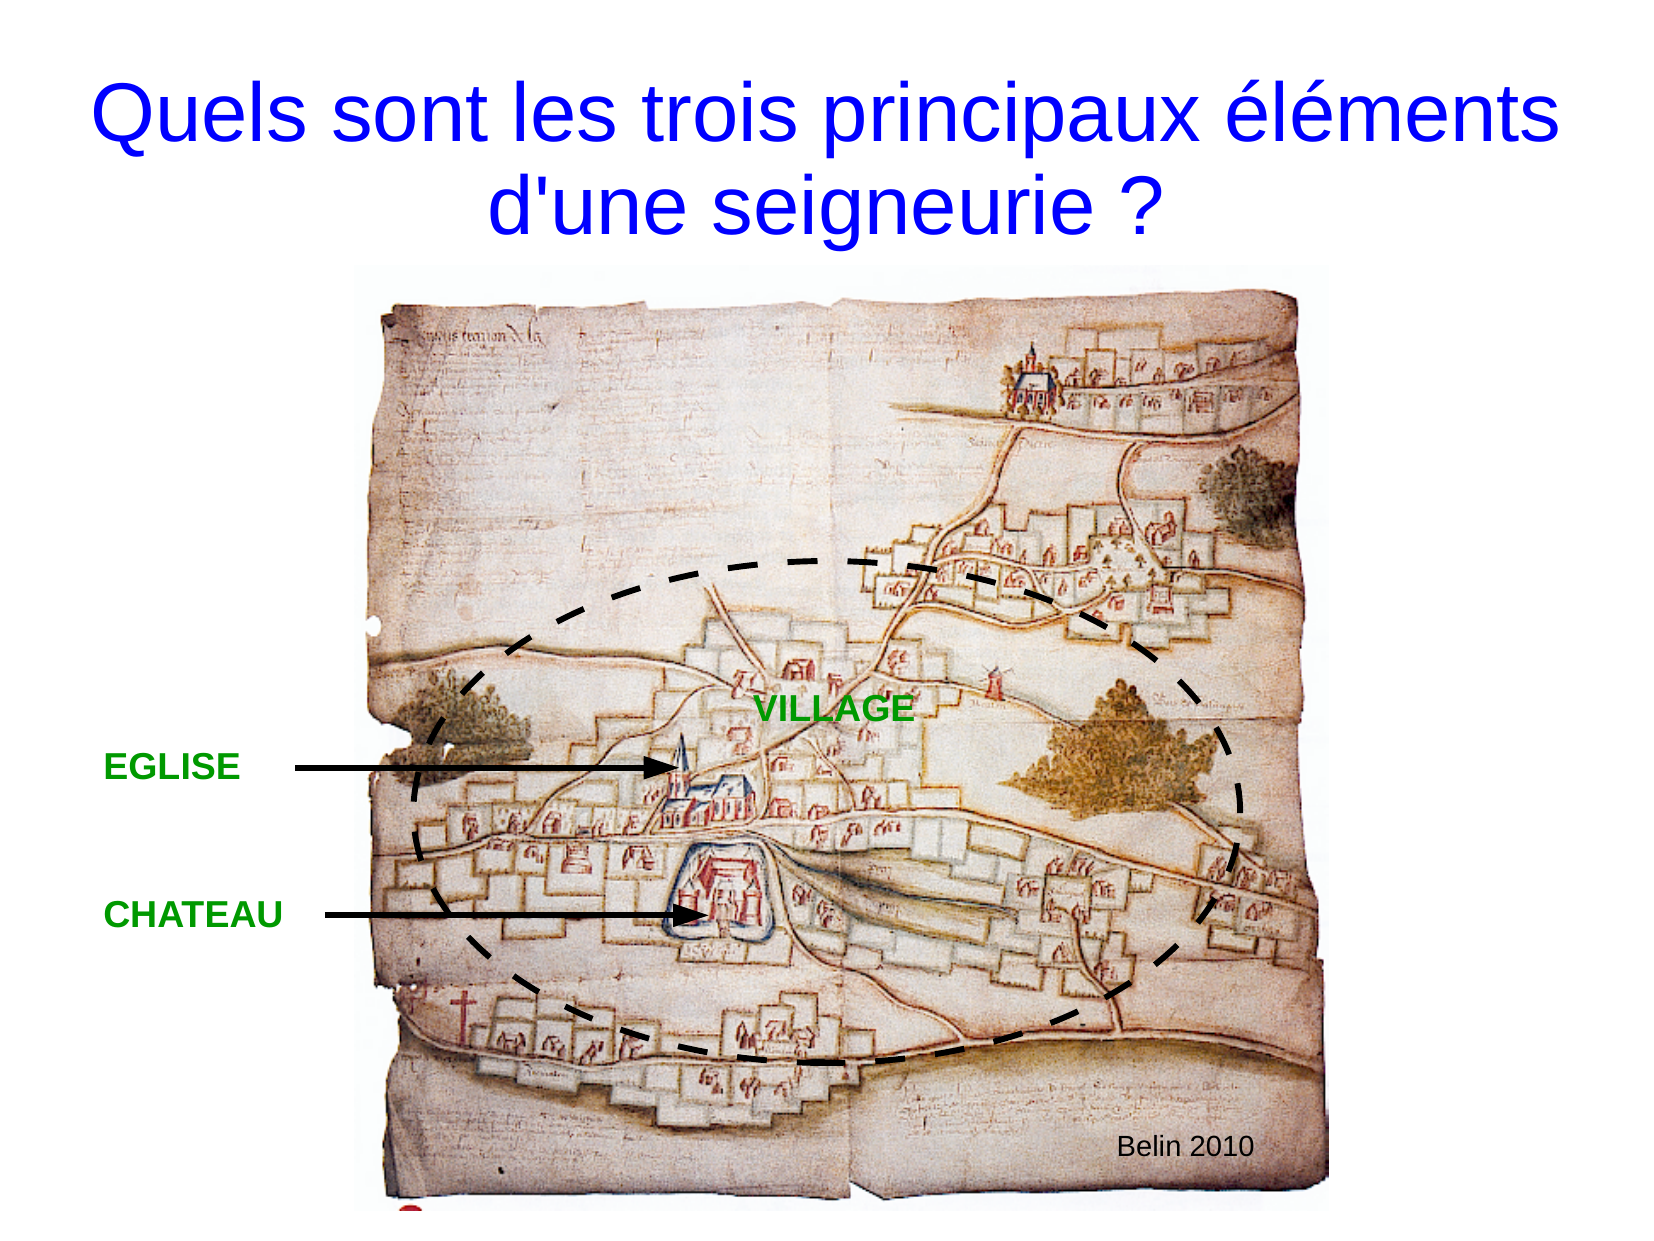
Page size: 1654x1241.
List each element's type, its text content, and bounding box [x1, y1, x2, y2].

picture [354, 265, 1329, 1211]
text_box EGLISE [88, 738, 296, 797]
text_box Quels sont les trois principaux éléments d'une seigneurie ? [59, 59, 1595, 260]
text_box Belin 2010 [1033, 1122, 1270, 1170]
text_box VILLAGE [738, 680, 945, 739]
text_box CHATEAU [88, 885, 325, 944]
